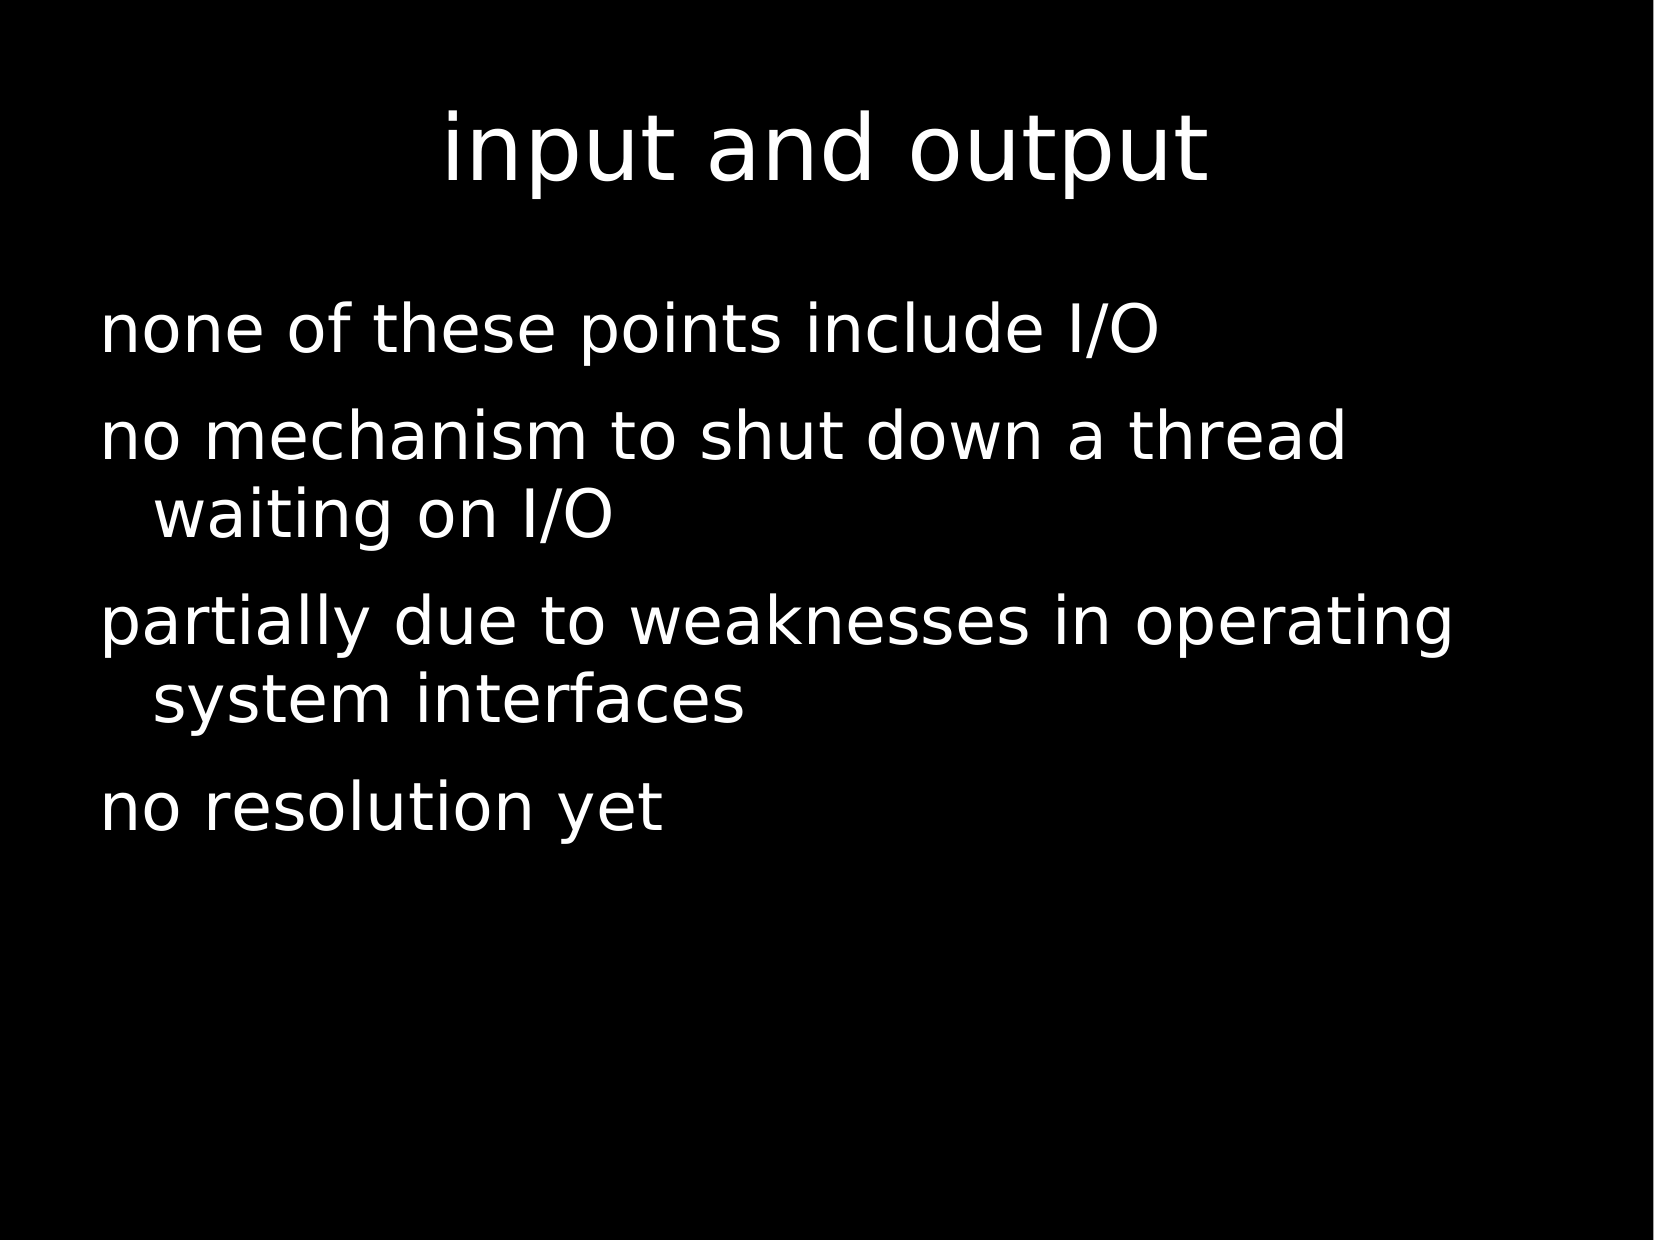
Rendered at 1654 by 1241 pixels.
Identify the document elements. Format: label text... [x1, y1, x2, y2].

list none of these points include I/O no mechanism to shut down a thread waiting on I/O partially due to weaknesses in operating system interfaces no resolution yet [82, 290, 1570, 1109]
title input and output [82, 46, 1570, 259]
